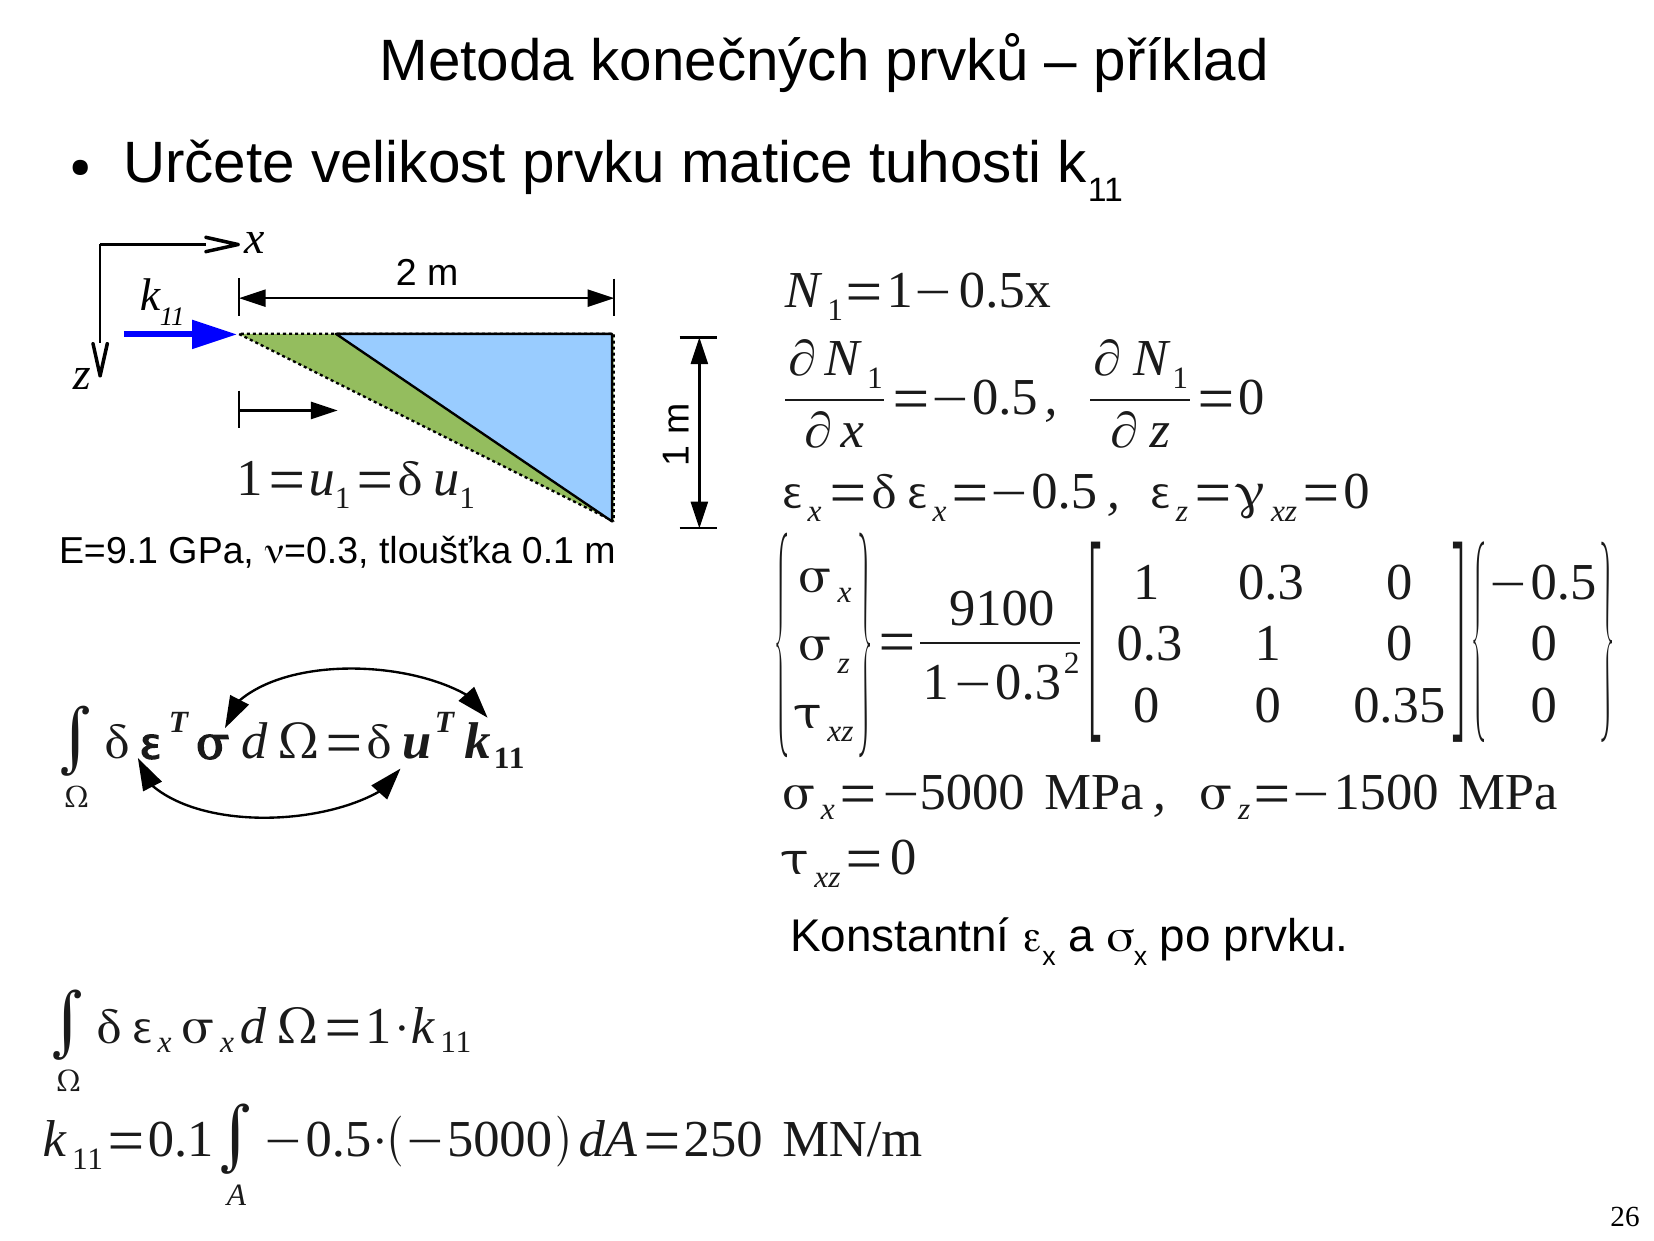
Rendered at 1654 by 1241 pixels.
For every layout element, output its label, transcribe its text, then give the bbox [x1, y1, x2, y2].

chart [37, 700, 537, 813]
text_box 2 m [381, 244, 474, 306]
text_box Konstantní ex a sx po prvku. [775, 902, 1526, 986]
text_box k11 [124, 262, 203, 348]
text_box E=9.1 GPa, n=0.3, tloušťka 0.1 m [44, 522, 621, 586]
text_box x [229, 205, 285, 291]
title Metoda konečných prvků – příklad [37, 8, 1613, 113]
text_box z [58, 341, 114, 426]
text_box 1 m [647, 388, 709, 481]
chart [216, 450, 488, 515]
list Určete velikost prvku matice tuhosti k11 [52, 129, 1603, 226]
text_box [238, 333, 614, 522]
chart [761, 262, 1633, 895]
chart [29, 984, 936, 1213]
